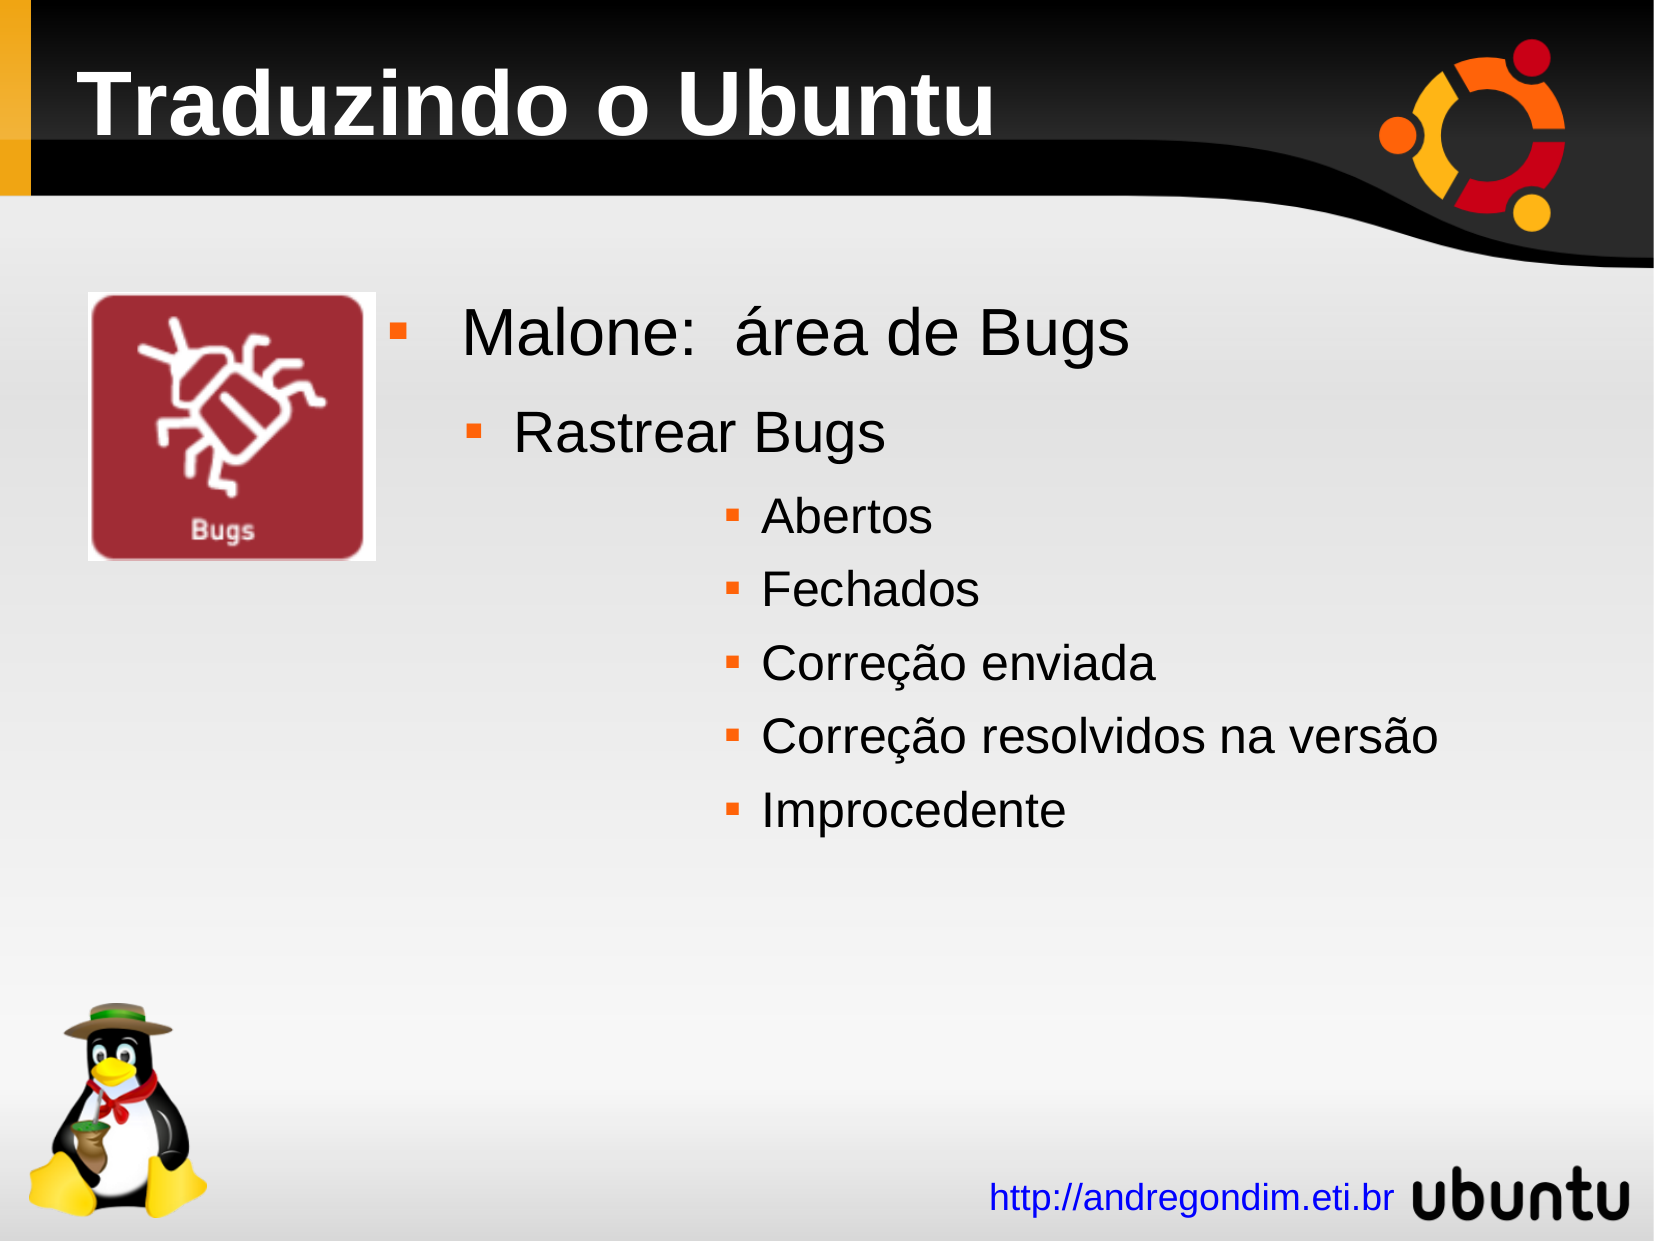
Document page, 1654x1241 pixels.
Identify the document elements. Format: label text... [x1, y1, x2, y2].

picture [0, 0, 1654, 1241]
title Traduzindo o Ubuntu [76, 7, 1565, 200]
list Malone: área de Bugs Rastrear Bugs Abertos Fechados Correção enviada Correção resolvidos na versão Improcedente [372, 295, 1625, 916]
